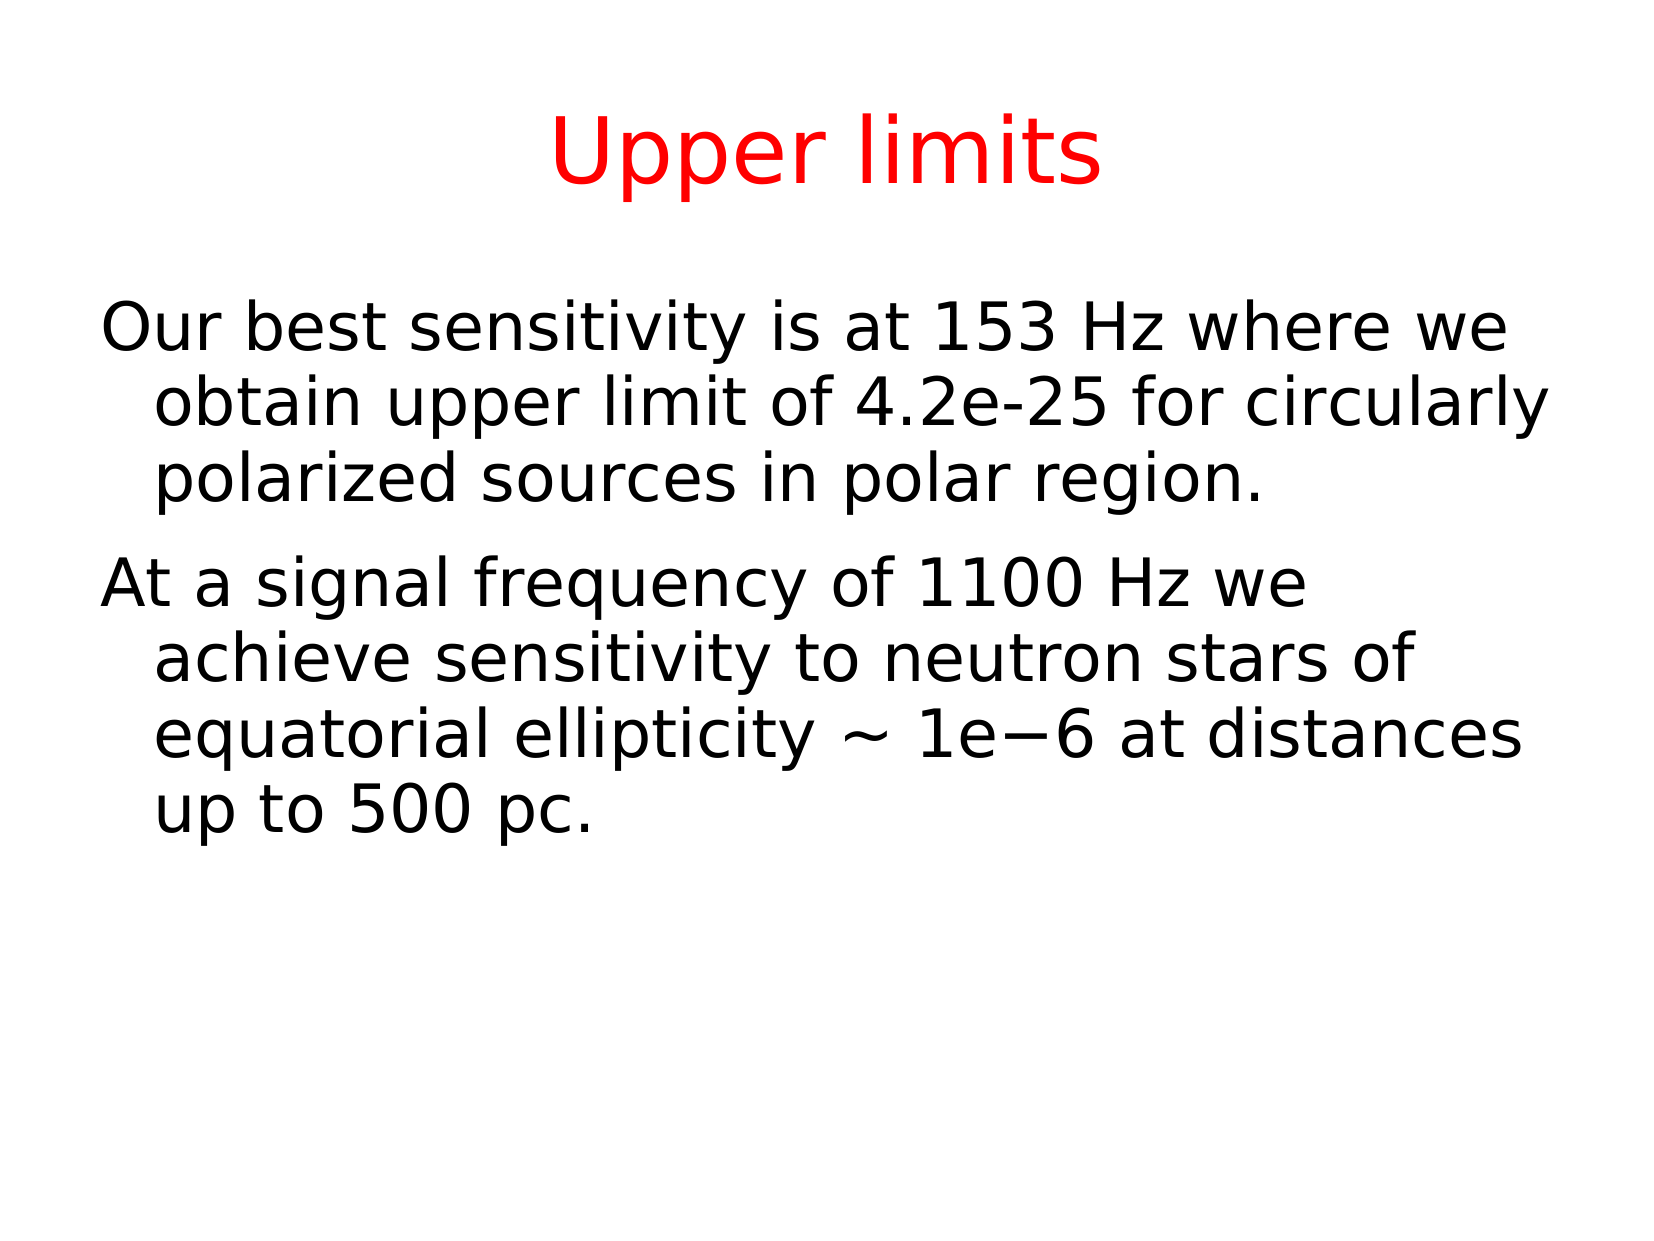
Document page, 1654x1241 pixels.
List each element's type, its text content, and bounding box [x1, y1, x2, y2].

list Our best sensitivity is at 153 Hz where we obtain upper limit of 4.2e-25 for circularly polarized sources in polar region. At a signal frequency of 1100 Hz we achieve sensitivity to neutron stars of equatorial ellipticity ∼ 1e−6 at distances up to 500 pc. [82, 290, 1571, 1094]
title Upper limits [82, 56, 1571, 249]
